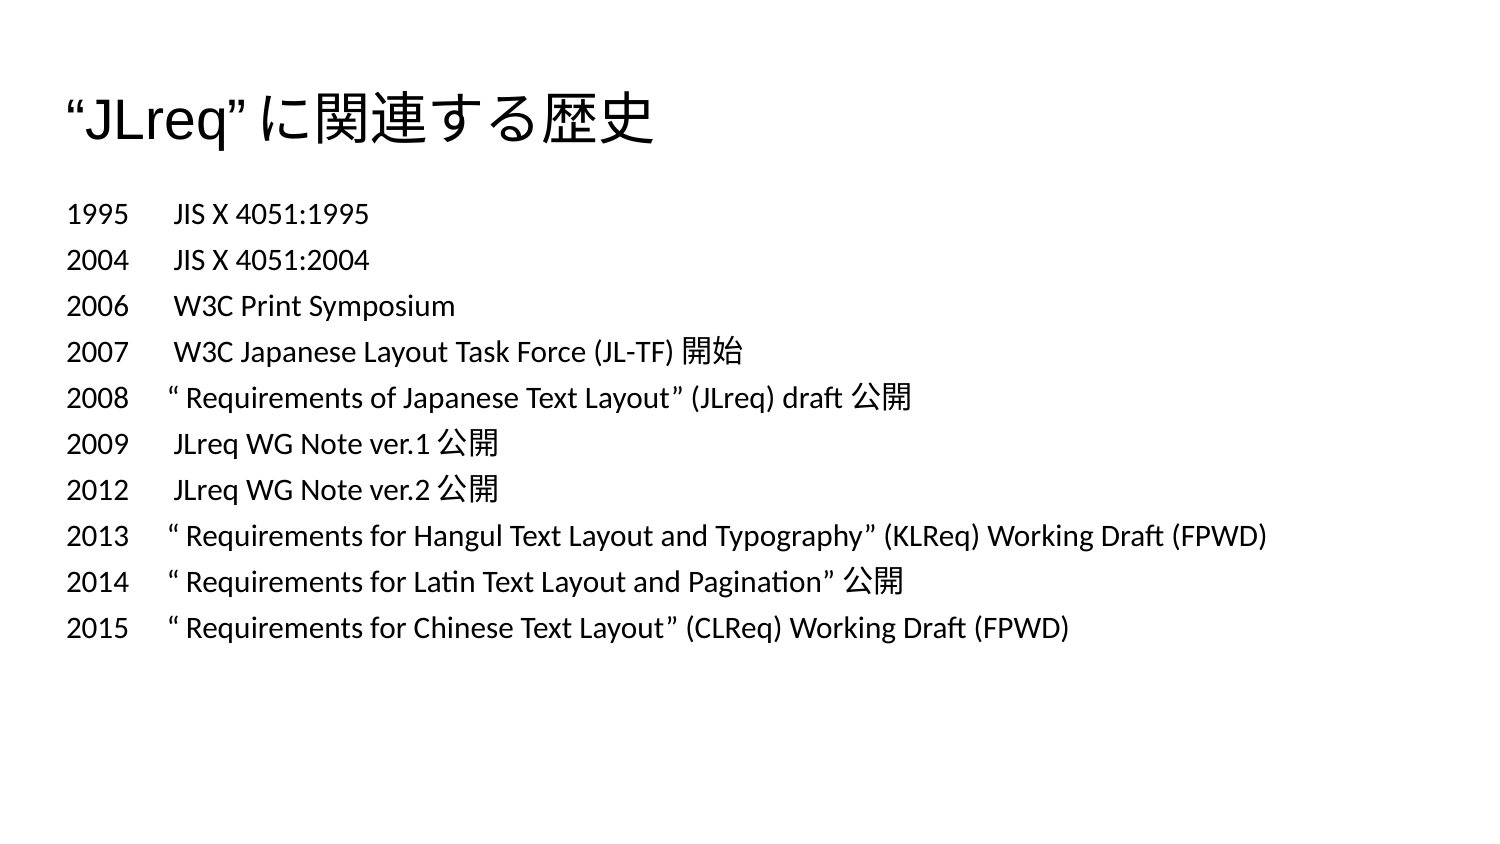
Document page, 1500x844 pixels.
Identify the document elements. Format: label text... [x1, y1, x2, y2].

title “JLreq”に関連する歴史 [51, 72, 1449, 167]
list 1995 JIS X 4051:1995 2004 JIS X 4051:2004 2006 W3C Print Symposium 2007 W3C Japanese Layout Task Force (JL-TF)開始 2008 “Requirements of Japanese Text Layout” (JLreq) draft公開 2009 JLreq WG Note ver.1公開 2012 JLreq WG Note ver.2公開 2013 “Requirements for Hangul Text Layout and Typography” (KLReq) Working Draft (FPWD) 2014 “Requirements for Latin Text Layout and Pagination”公開 2015 “Requirements for Chinese Text Layout” (CLReq) Working Draft (FPWD) [51, 189, 1449, 750]
